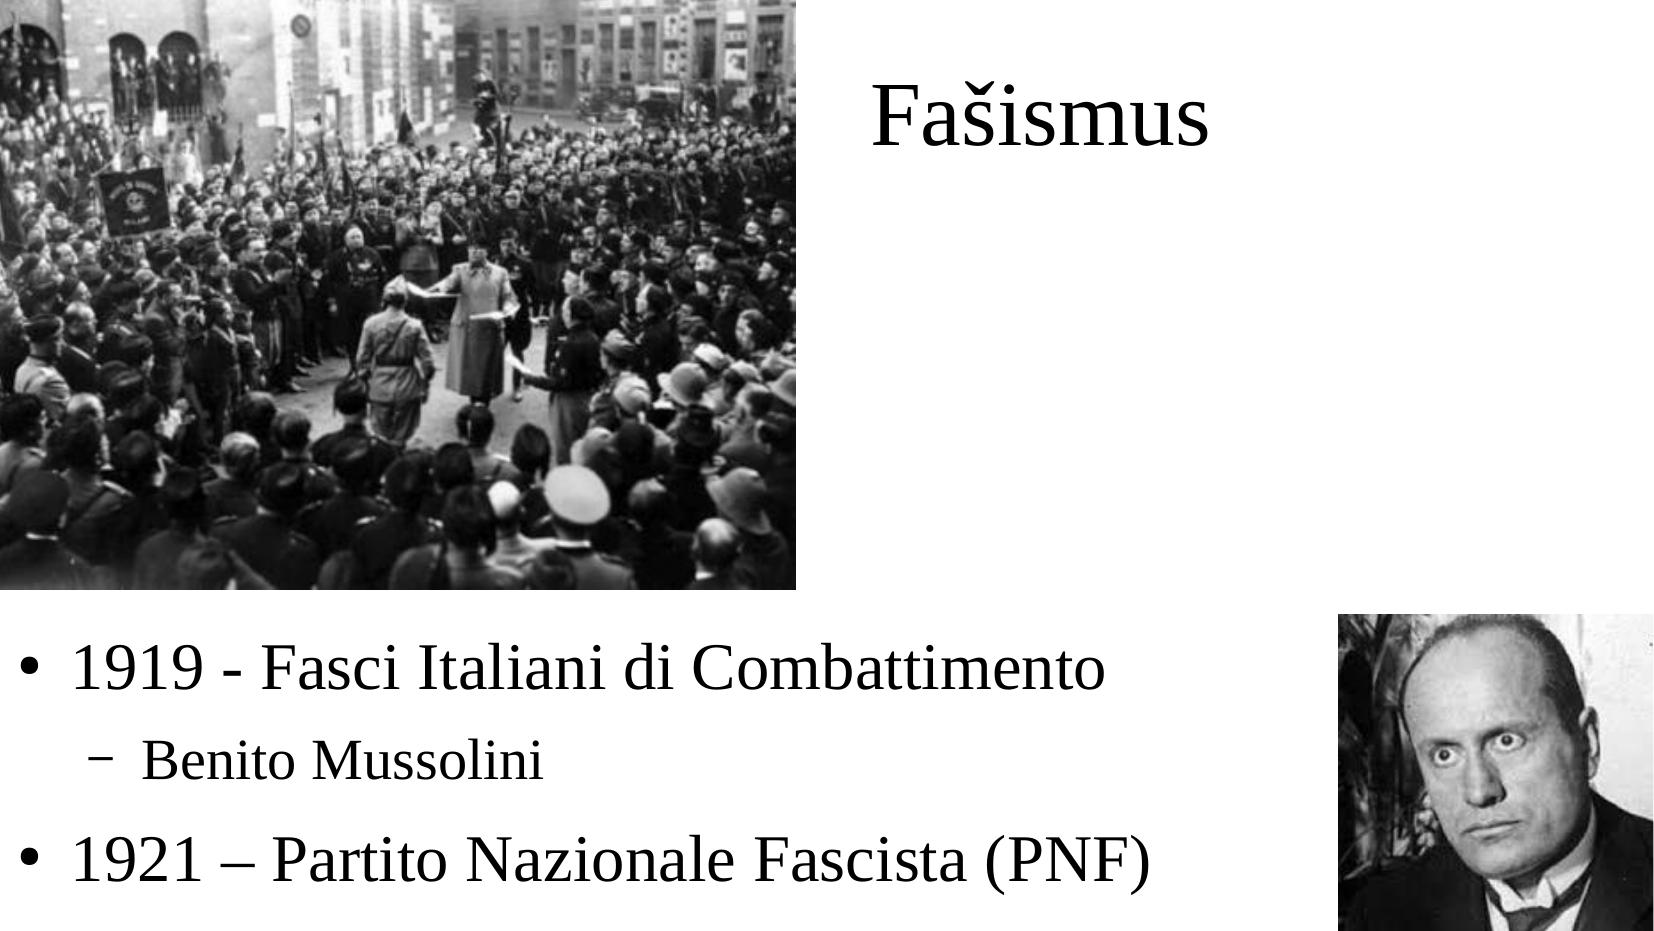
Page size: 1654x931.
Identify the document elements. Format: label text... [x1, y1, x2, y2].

title Fašismus [870, 37, 1571, 193]
picture [1338, 614, 1654, 931]
list 1919 - Fasci Italiani di Combattimento Benito Mussolini 1921 – Partito Nazionale Fascista (PNF) [0, 630, 1336, 931]
picture [0, 0, 796, 590]
